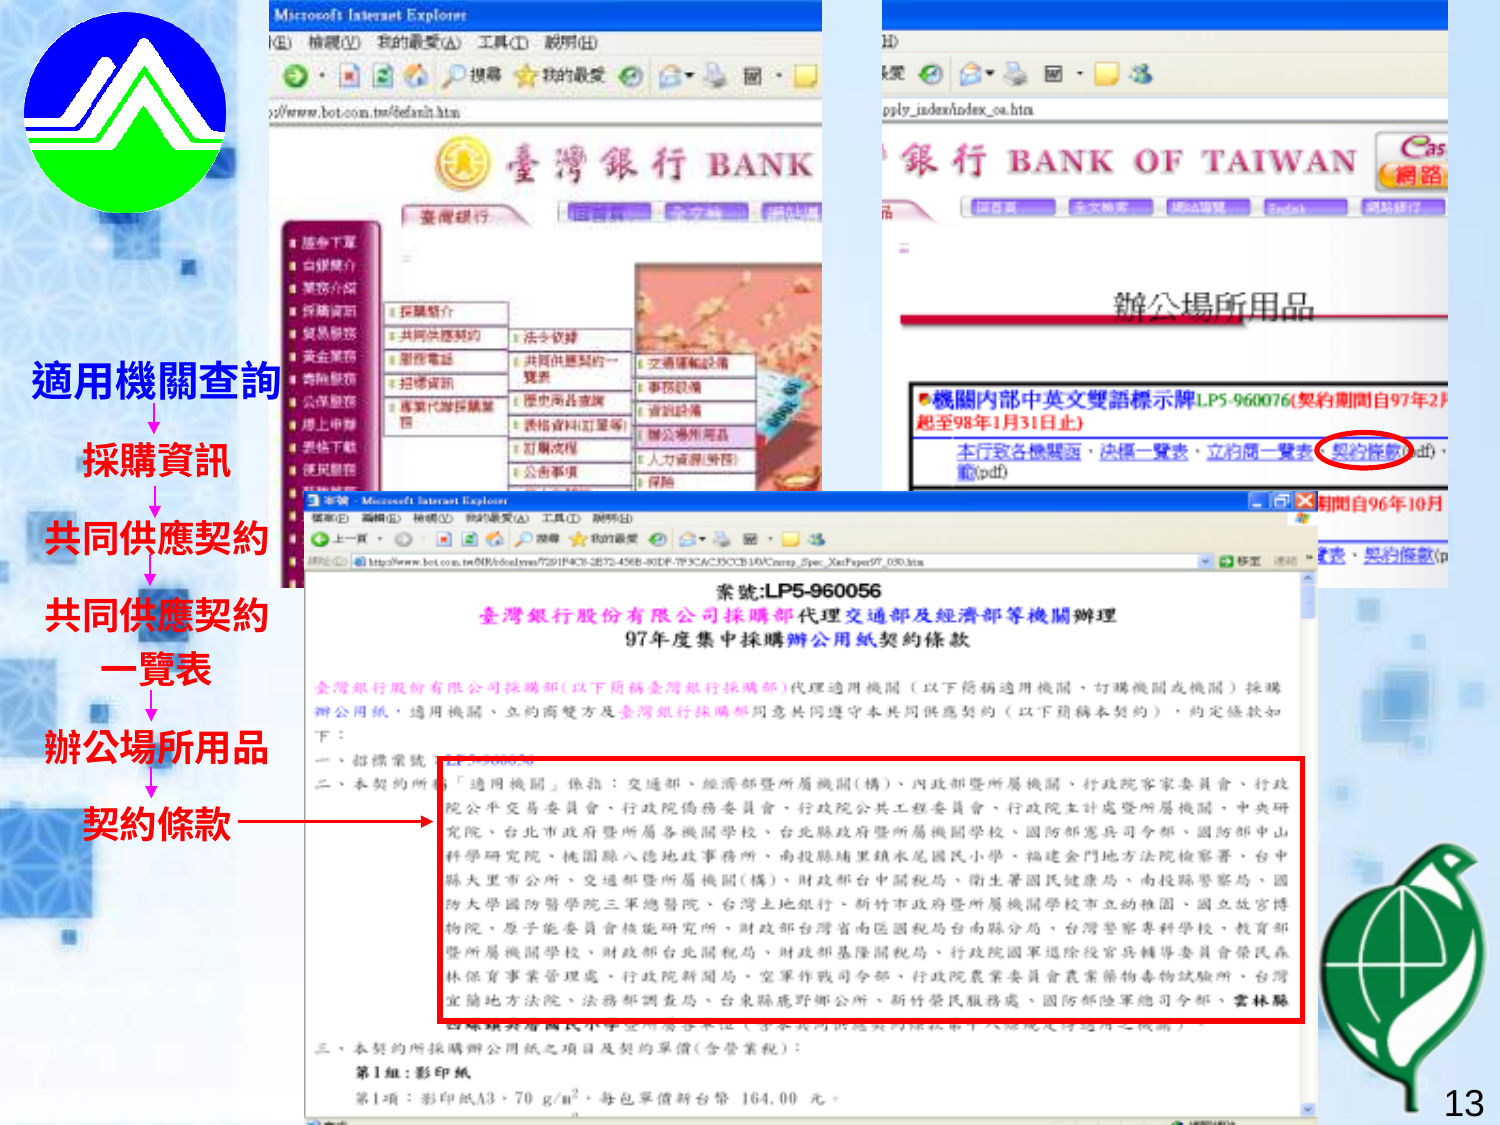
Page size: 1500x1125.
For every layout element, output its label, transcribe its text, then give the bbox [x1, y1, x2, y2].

text_box 適用機關查詢 採購資訊 共同供應契約 共同供應契約一覽表 辦公場所用品 契約條款 [24, 337, 290, 854]
picture [0, 0, 1500, 1125]
